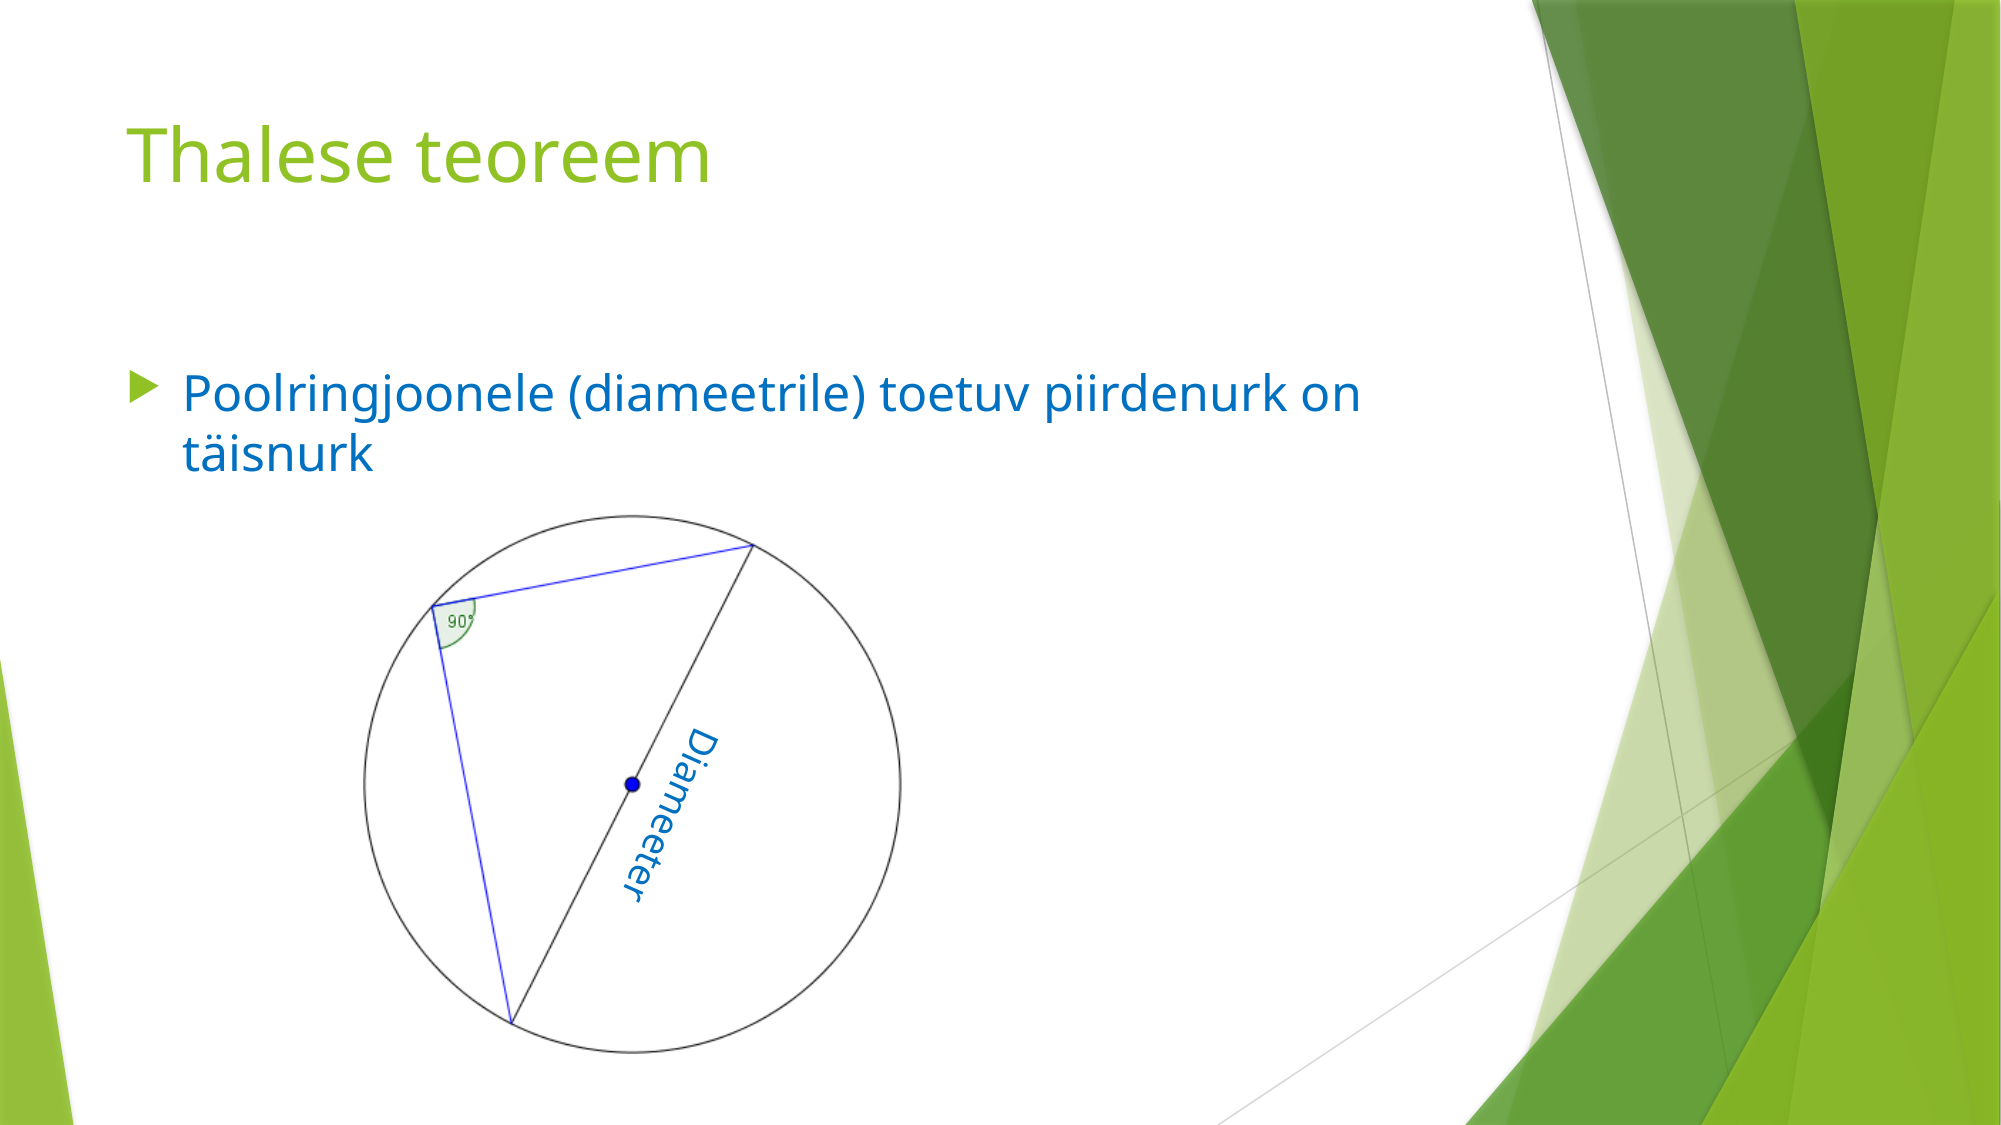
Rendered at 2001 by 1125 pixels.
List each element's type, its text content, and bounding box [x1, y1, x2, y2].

list Poolringjoonele (diameetrile) toetuv piirdenurk on täisnurk [111, 354, 1522, 992]
picture [595, 992, 916, 1064]
title Thalese teoreem [111, 99, 1522, 317]
text_box Diameeter [524, 706, 743, 1097]
picture [352, 992, 559, 1064]
